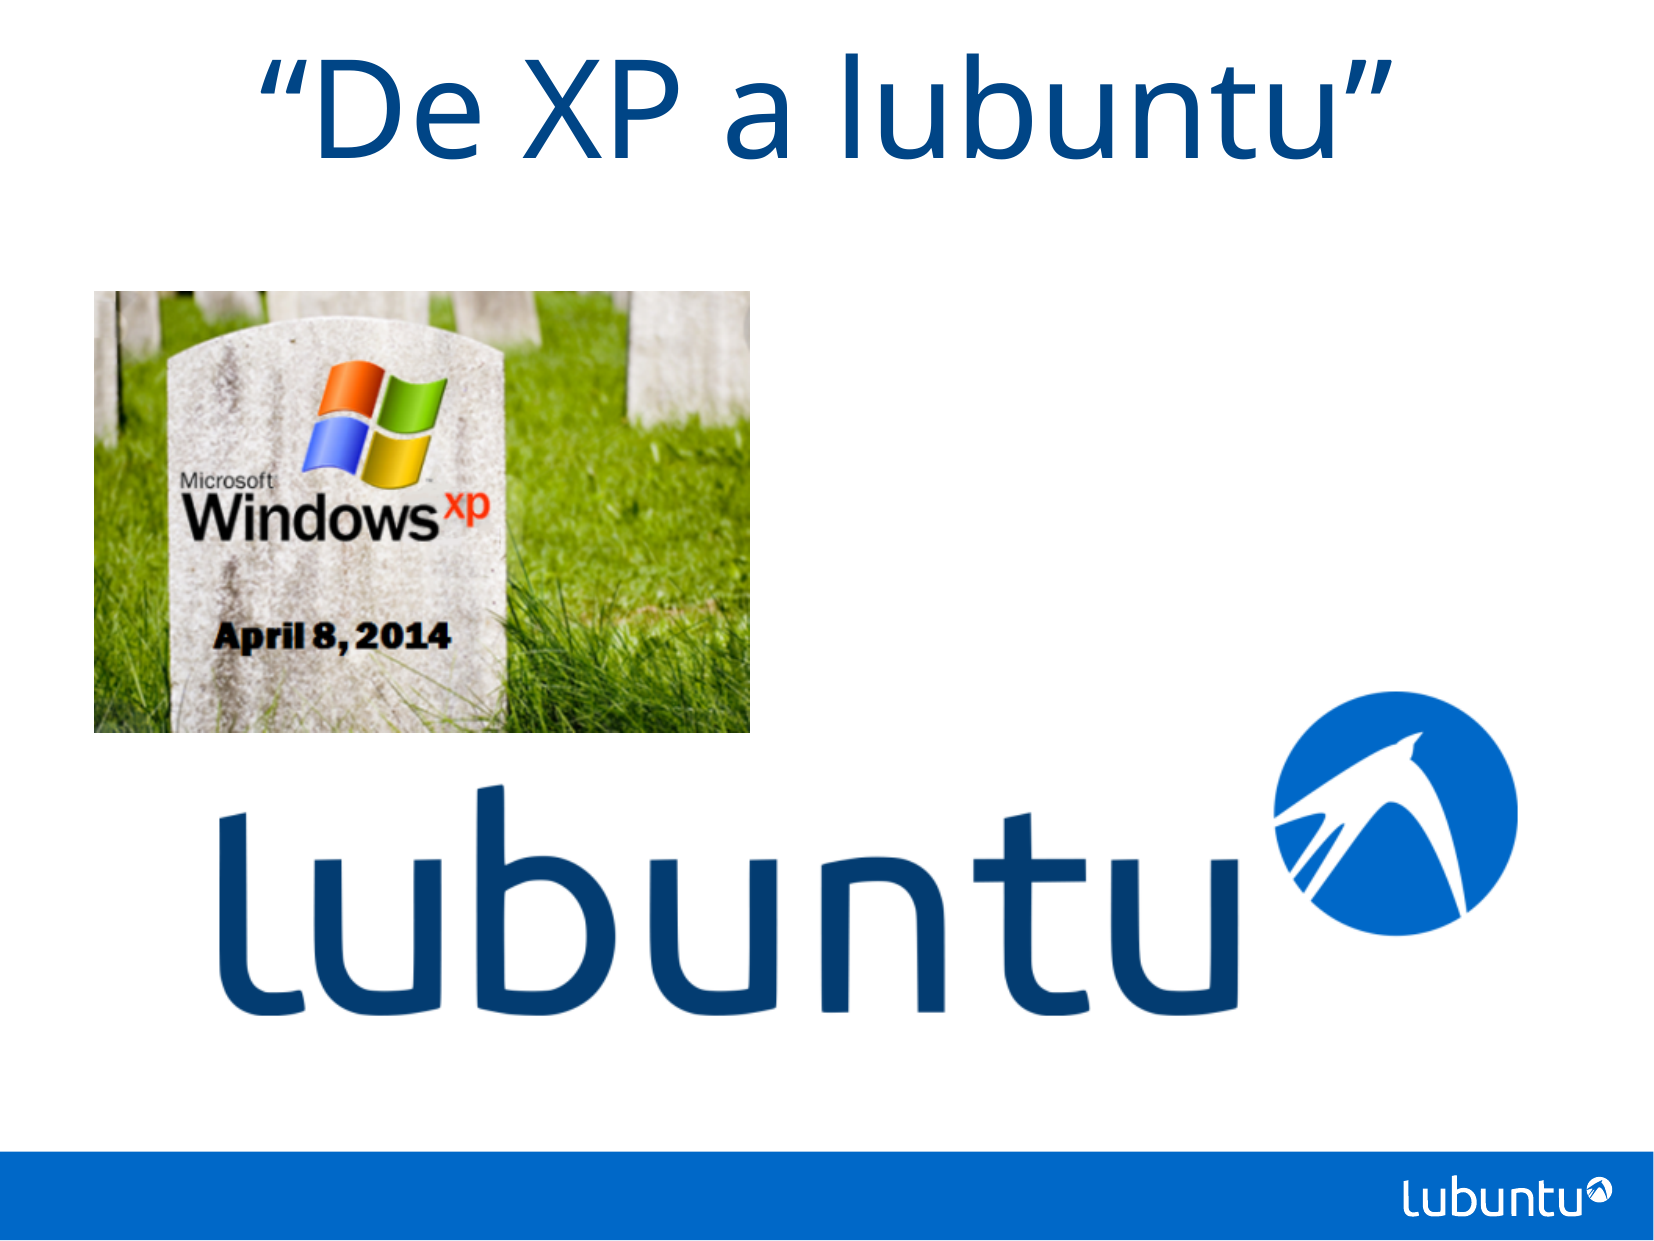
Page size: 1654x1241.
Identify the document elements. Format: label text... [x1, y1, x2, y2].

title “De XP a lubuntu” [82, 31, 1571, 197]
picture [94, 291, 1568, 1063]
